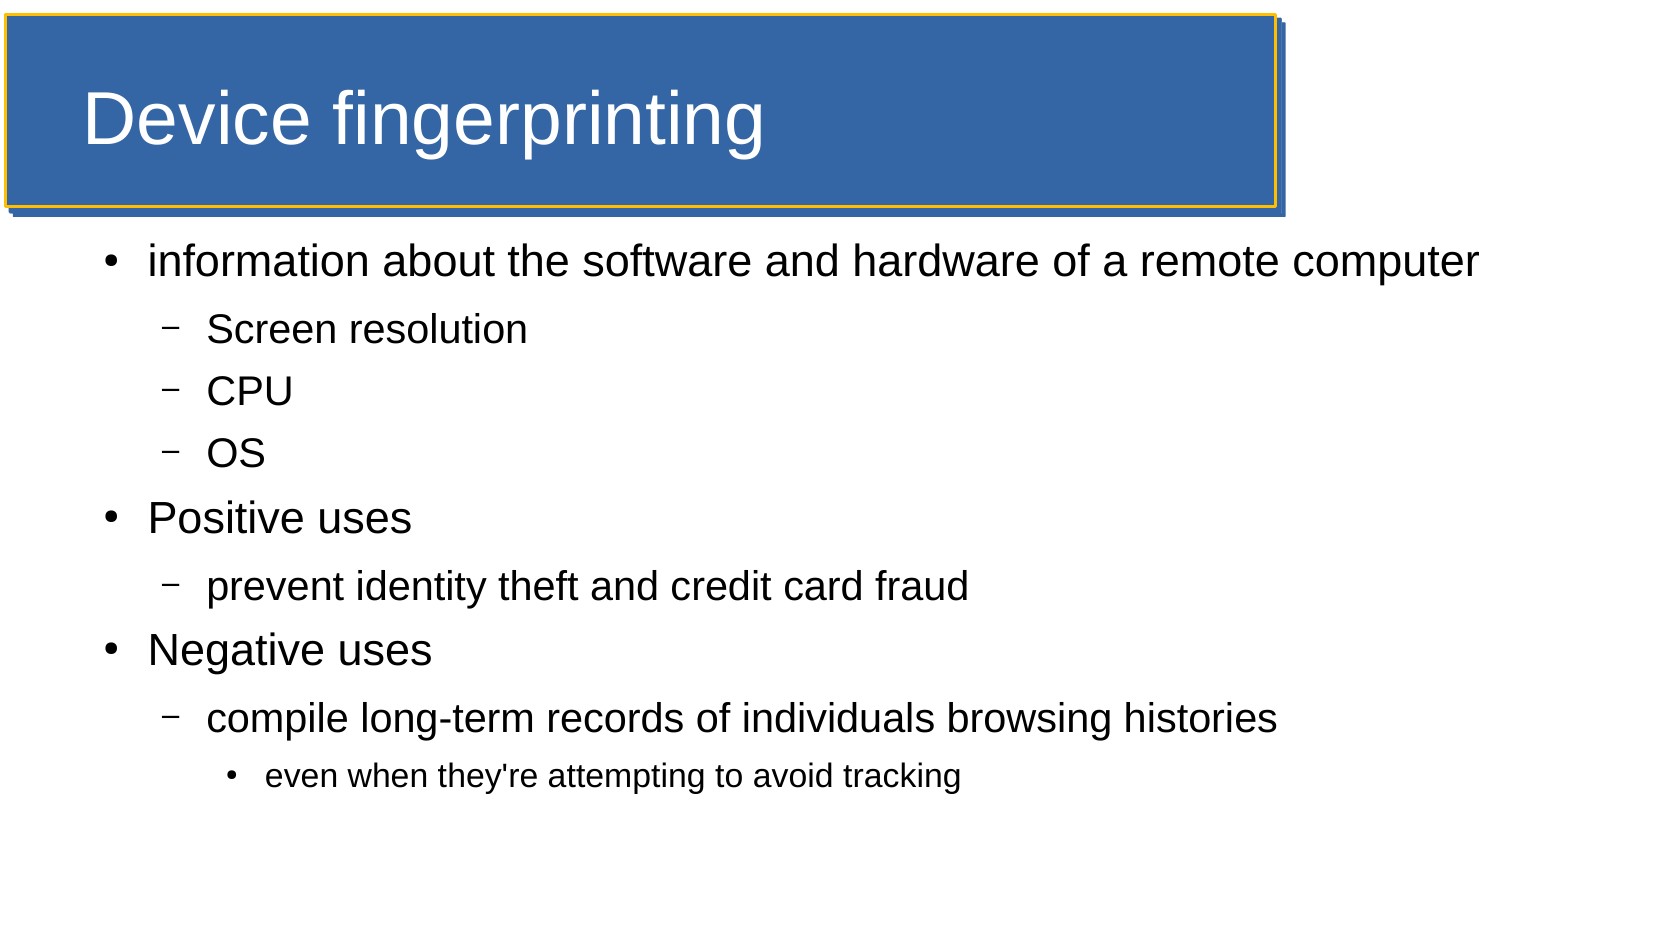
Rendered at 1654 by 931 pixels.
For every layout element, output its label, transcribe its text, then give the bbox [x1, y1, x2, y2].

list information about the software and hardware of a remote computer Screen resolution CPU OS Positive uses prevent identity theft and credit card fraud Negative uses compile long-term records of individuals browsing histories even when they're attempting to avoid tracking [88, 236, 1565, 798]
title Device fingerprinting [82, 44, 1235, 192]
